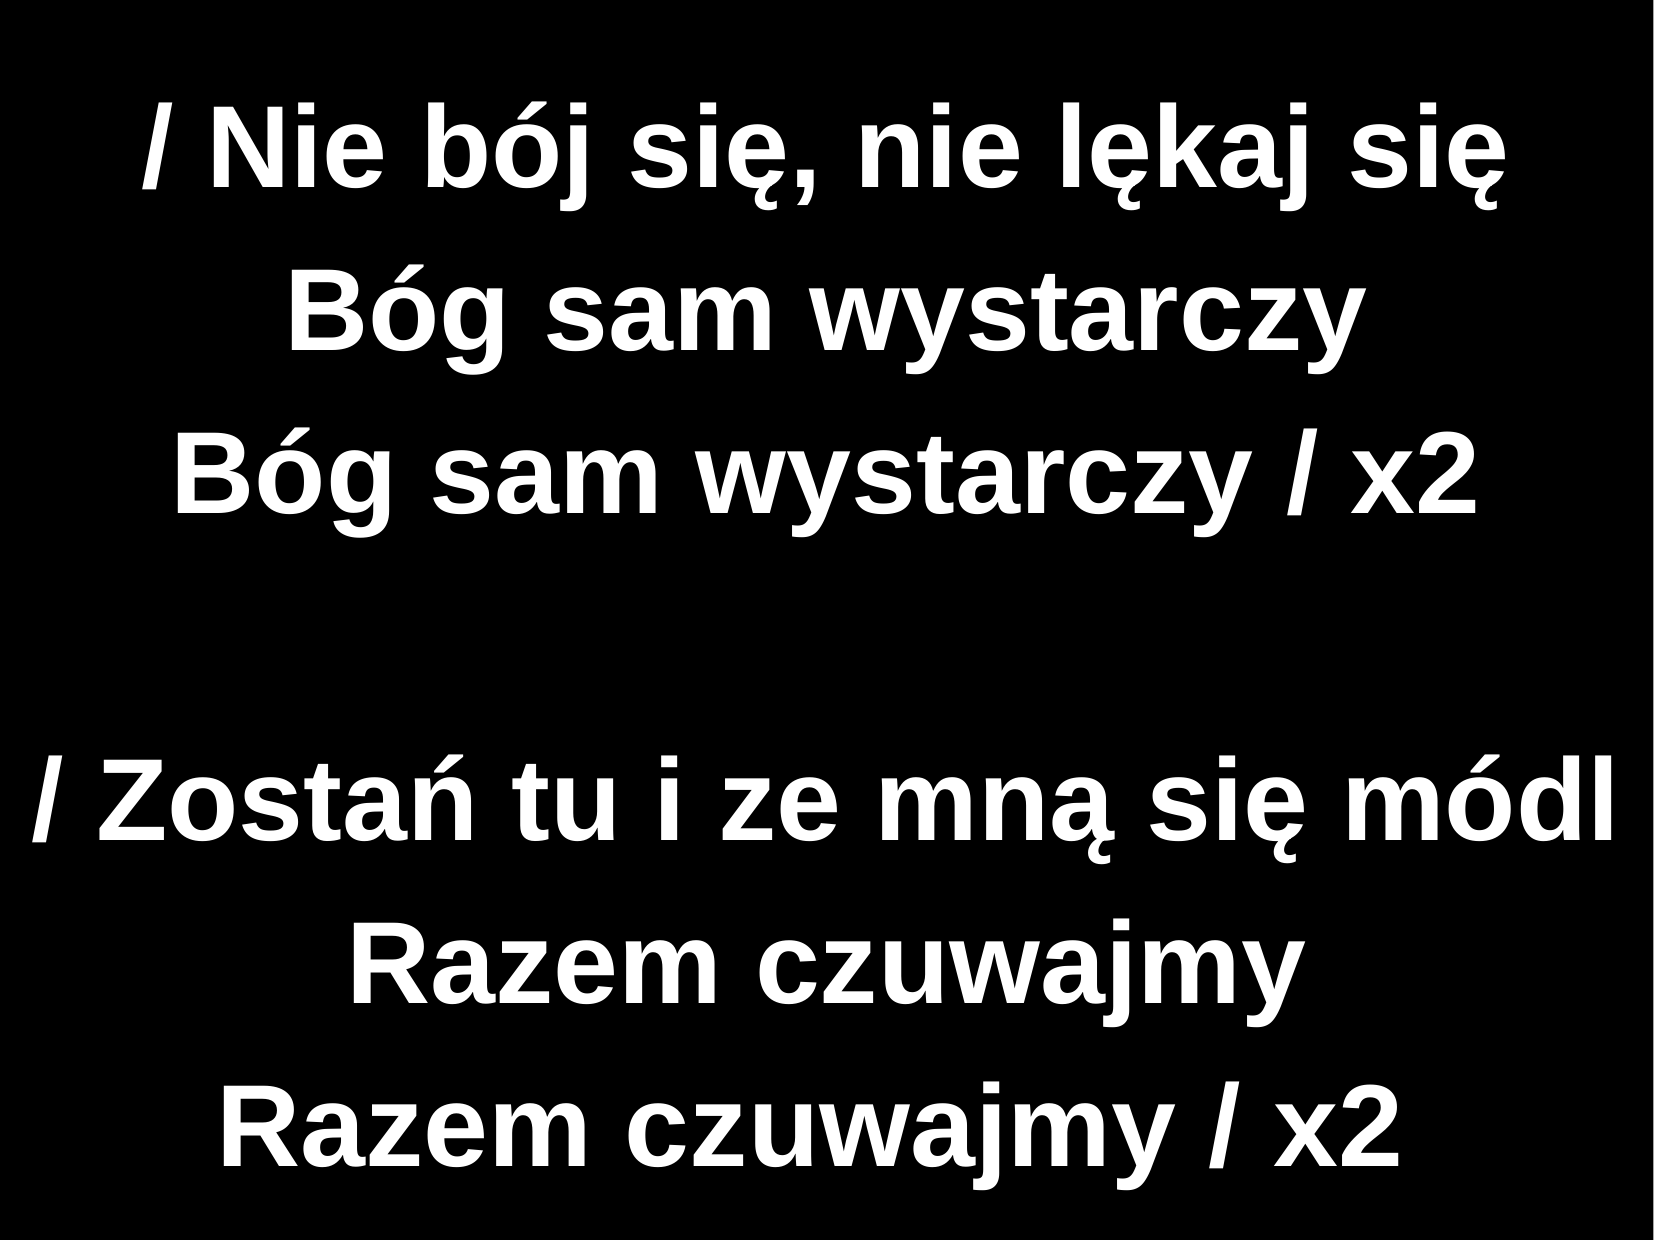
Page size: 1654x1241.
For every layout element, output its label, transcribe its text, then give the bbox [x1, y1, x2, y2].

subtitle / Nie bój się, nie lękaj się Bóg sam wystarczy Bóg sam wystarczy / x2 / Zostań tu i ze mną się módl Razem czuwajmy Razem czuwajmy / x2 [0, 0, 1654, 1241]
